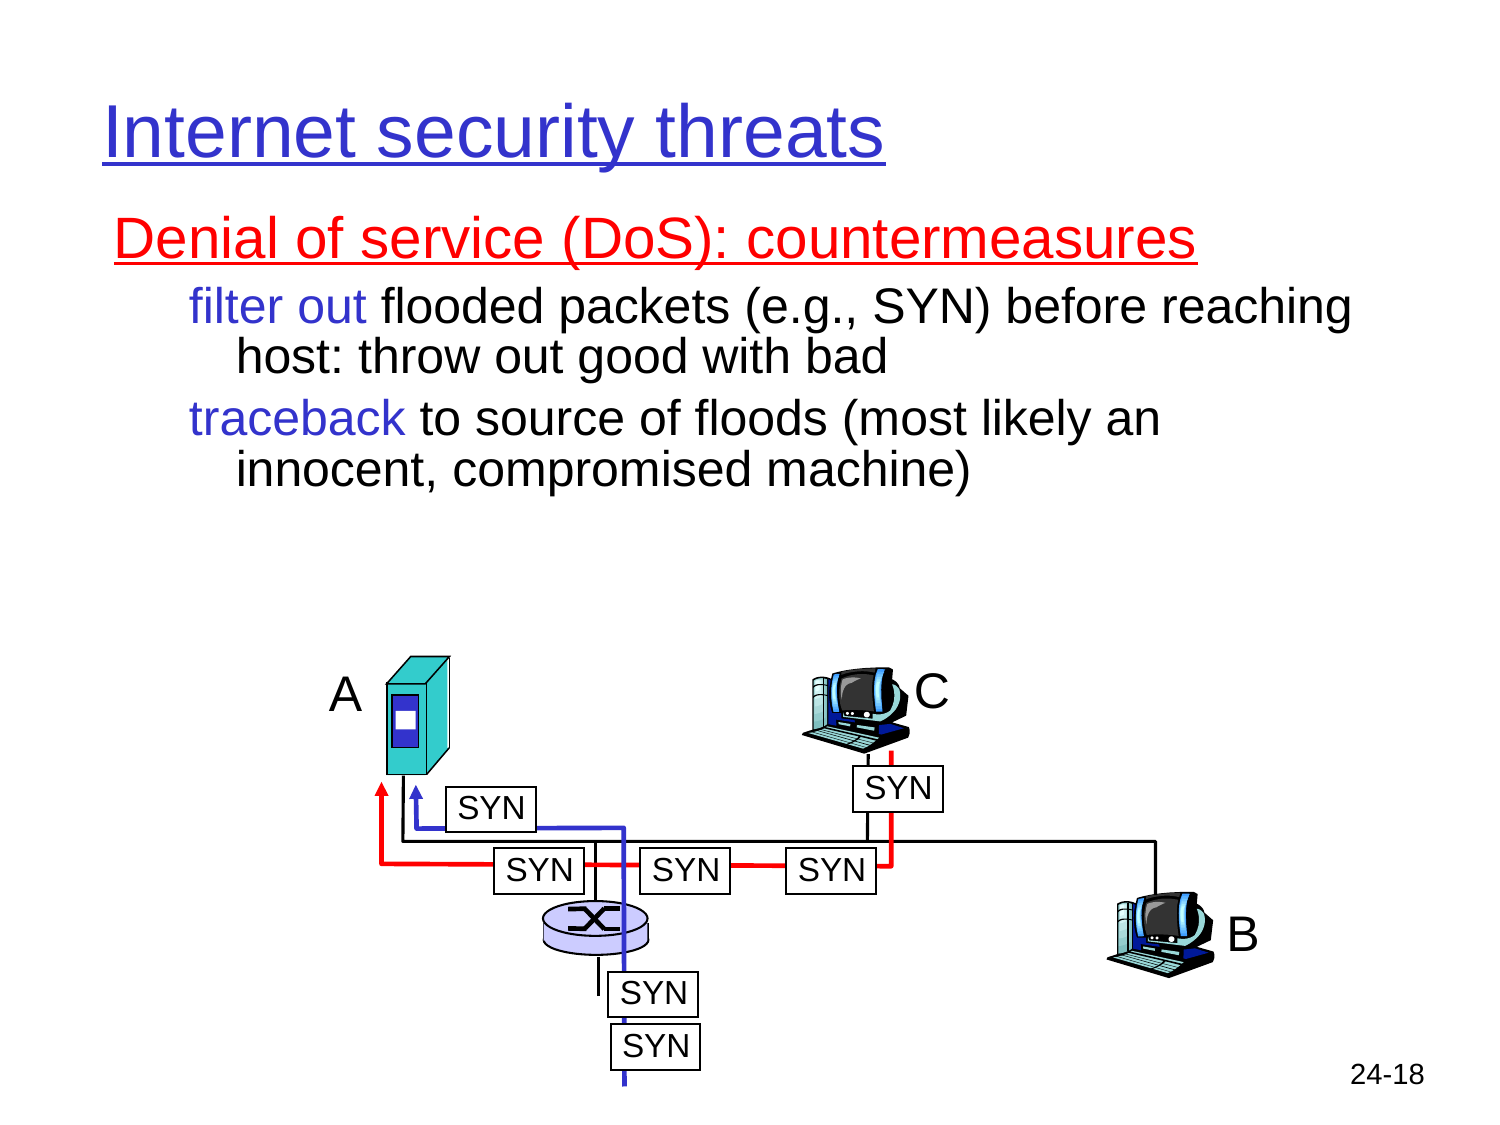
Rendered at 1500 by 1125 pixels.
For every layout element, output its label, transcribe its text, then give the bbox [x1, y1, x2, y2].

text_box [542, 901, 621, 955]
text_box SYN [600, 967, 708, 1020]
picture [801, 666, 912, 754]
text_box SYN [486, 843, 594, 897]
text_box SYN [845, 761, 953, 815]
text_box SYN [778, 843, 886, 897]
title Internet security threats [87, 37, 1363, 225]
list Denial of service (DoS): countermeasures filter out flooded packets (e.g., SYN) before reaching host: throw out good with bad traceback to source of floods (most likely an innocent, compromised machine) [99, 204, 1375, 573]
text_box SYN [602, 1019, 710, 1073]
picture [1106, 891, 1217, 979]
text_box [386, 656, 450, 776]
text_box A [313, 658, 377, 731]
text_box SYN [632, 843, 740, 897]
text_box SYN [438, 782, 546, 835]
text_box [627, 904, 649, 952]
text_box C [899, 655, 965, 727]
text_box B [1211, 898, 1275, 971]
